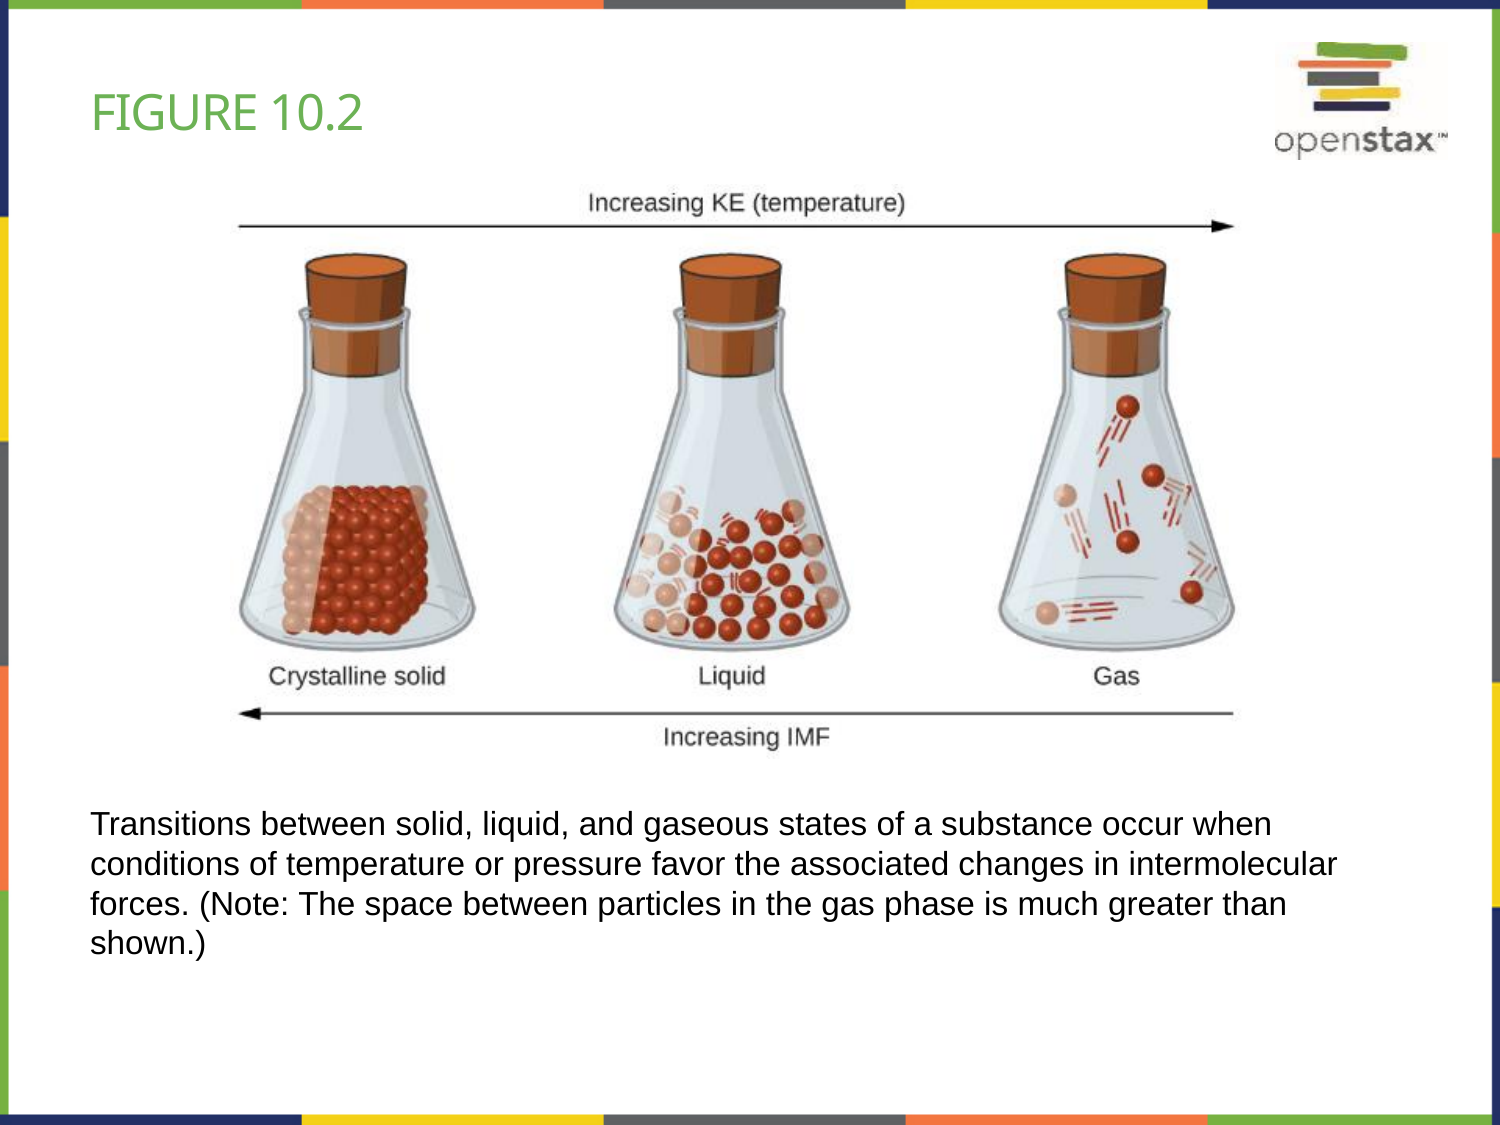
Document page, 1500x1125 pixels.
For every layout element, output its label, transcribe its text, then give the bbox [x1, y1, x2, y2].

title Figure 10.2 [75, 39, 1398, 148]
list Transitions between solid, liquid, and gaseous states of a substance occur when conditions of temperature or pressure favor the associated changes in intermolecular forces. (Note: The space between particles in the gas phase is much greater than shown.) [75, 794, 1398, 986]
picture [0, 0, 1500, 1125]
